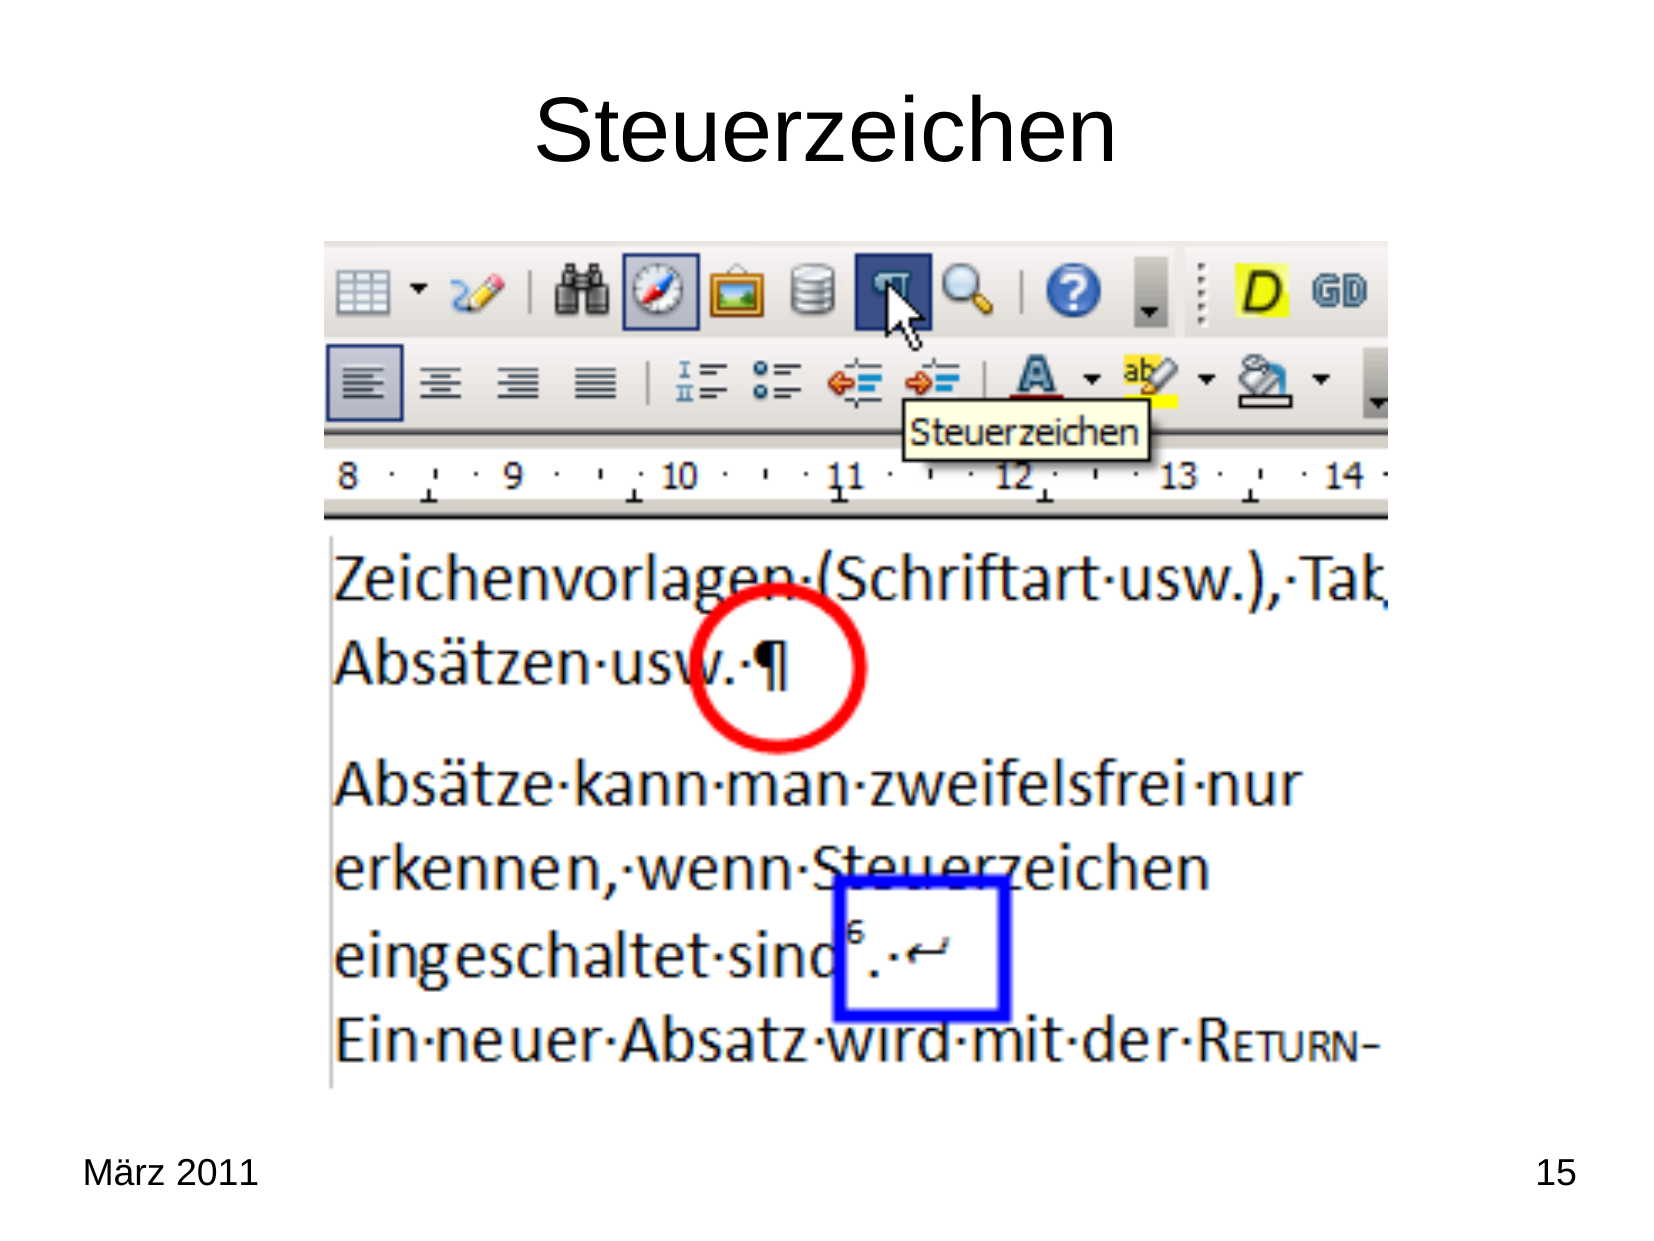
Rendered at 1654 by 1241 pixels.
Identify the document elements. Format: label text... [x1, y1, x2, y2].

picture [324, 241, 1388, 1093]
title Steuerzeichen [82, 49, 1571, 207]
